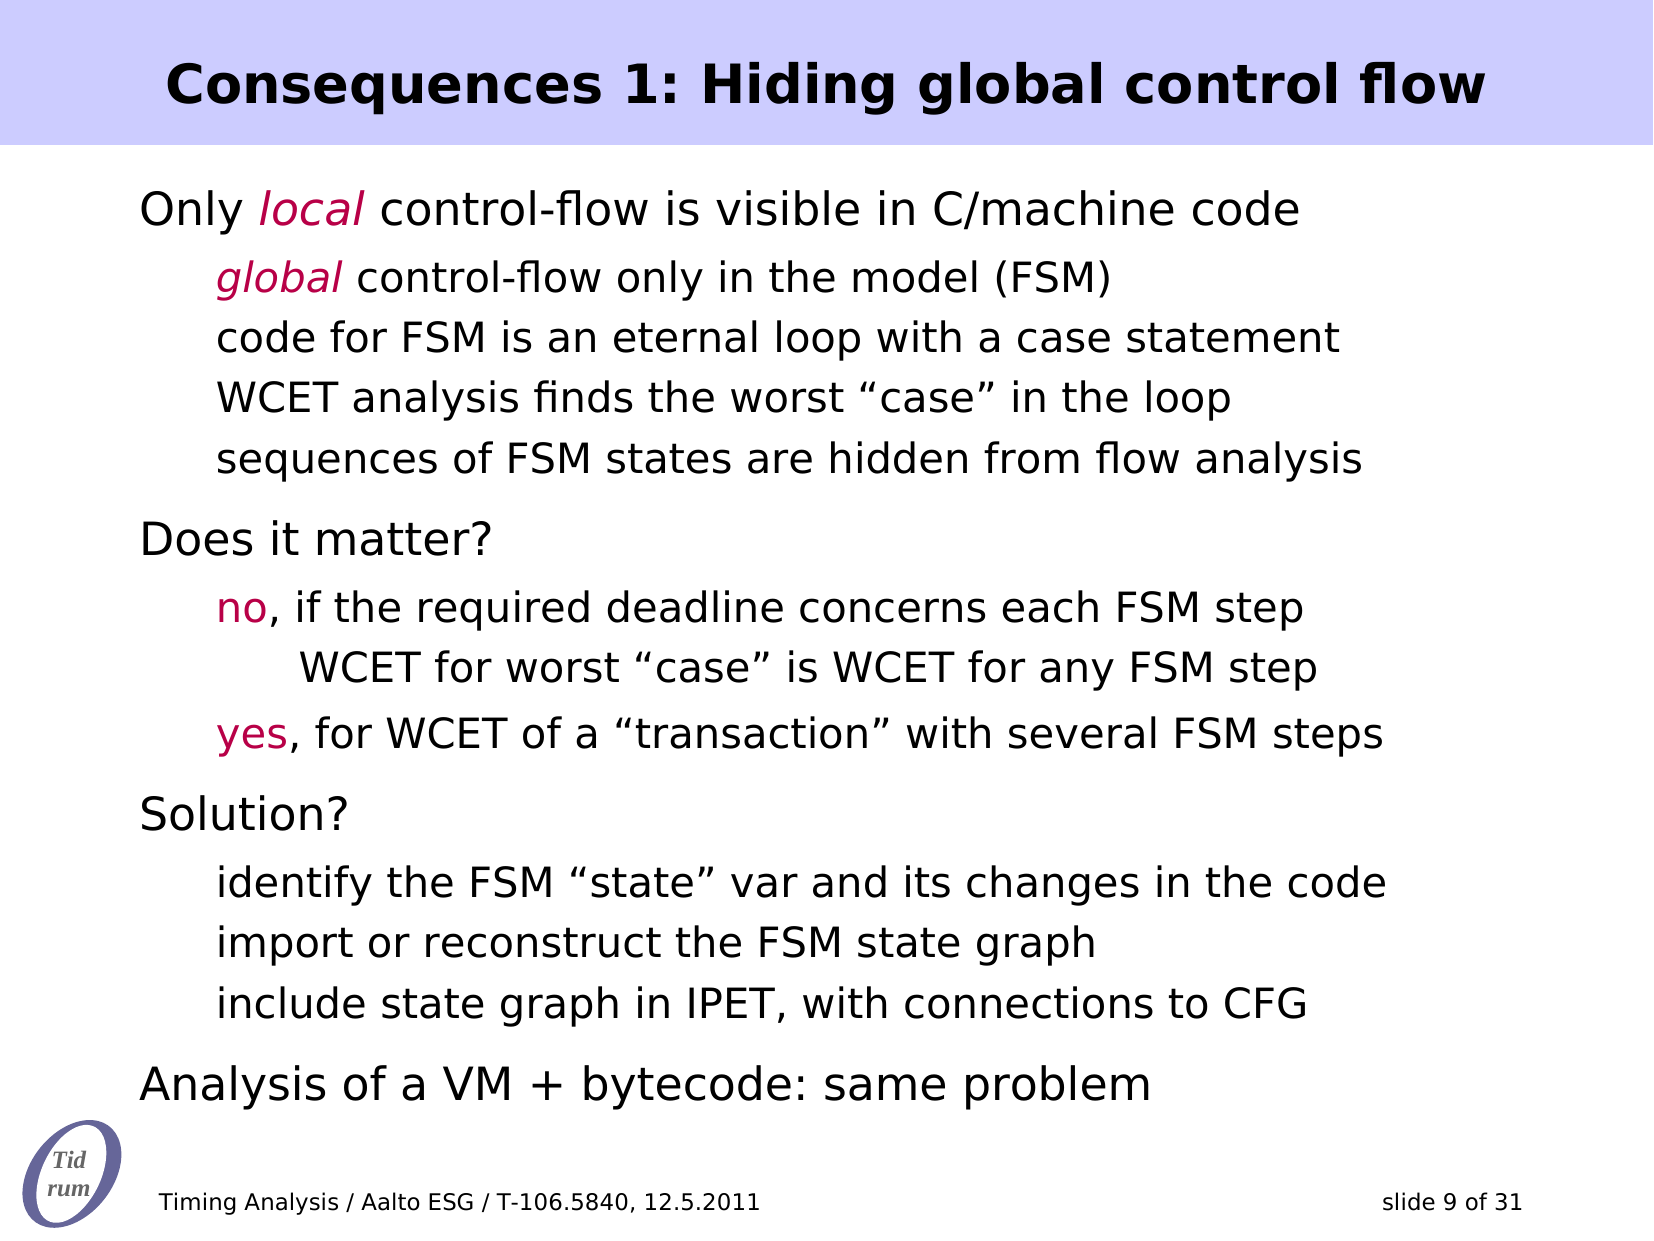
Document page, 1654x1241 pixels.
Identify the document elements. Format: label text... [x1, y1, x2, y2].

list Only local control-flow is visible in C/machine code global control-flow only in the model (FSM) code for FSM is an eternal loop with a case statement WCET analysis finds the worst “case” in the loop sequences of FSM states are hidden from flow analysis Does it matter? no, if the required deadline concerns each FSM step WCET for worst “case” is WCET for any FSM step yes, for WCET of a “transaction” with several FSM steps Solution? identify the FSM “state” var and its changes in the code import or reconstruct the FSM state graph include state graph in IPET, with connections to CFG Analysis of a VM + bytecode: same problem [121, 182, 1533, 1121]
title Consequences 1: Hiding global control flow [121, 43, 1533, 126]
